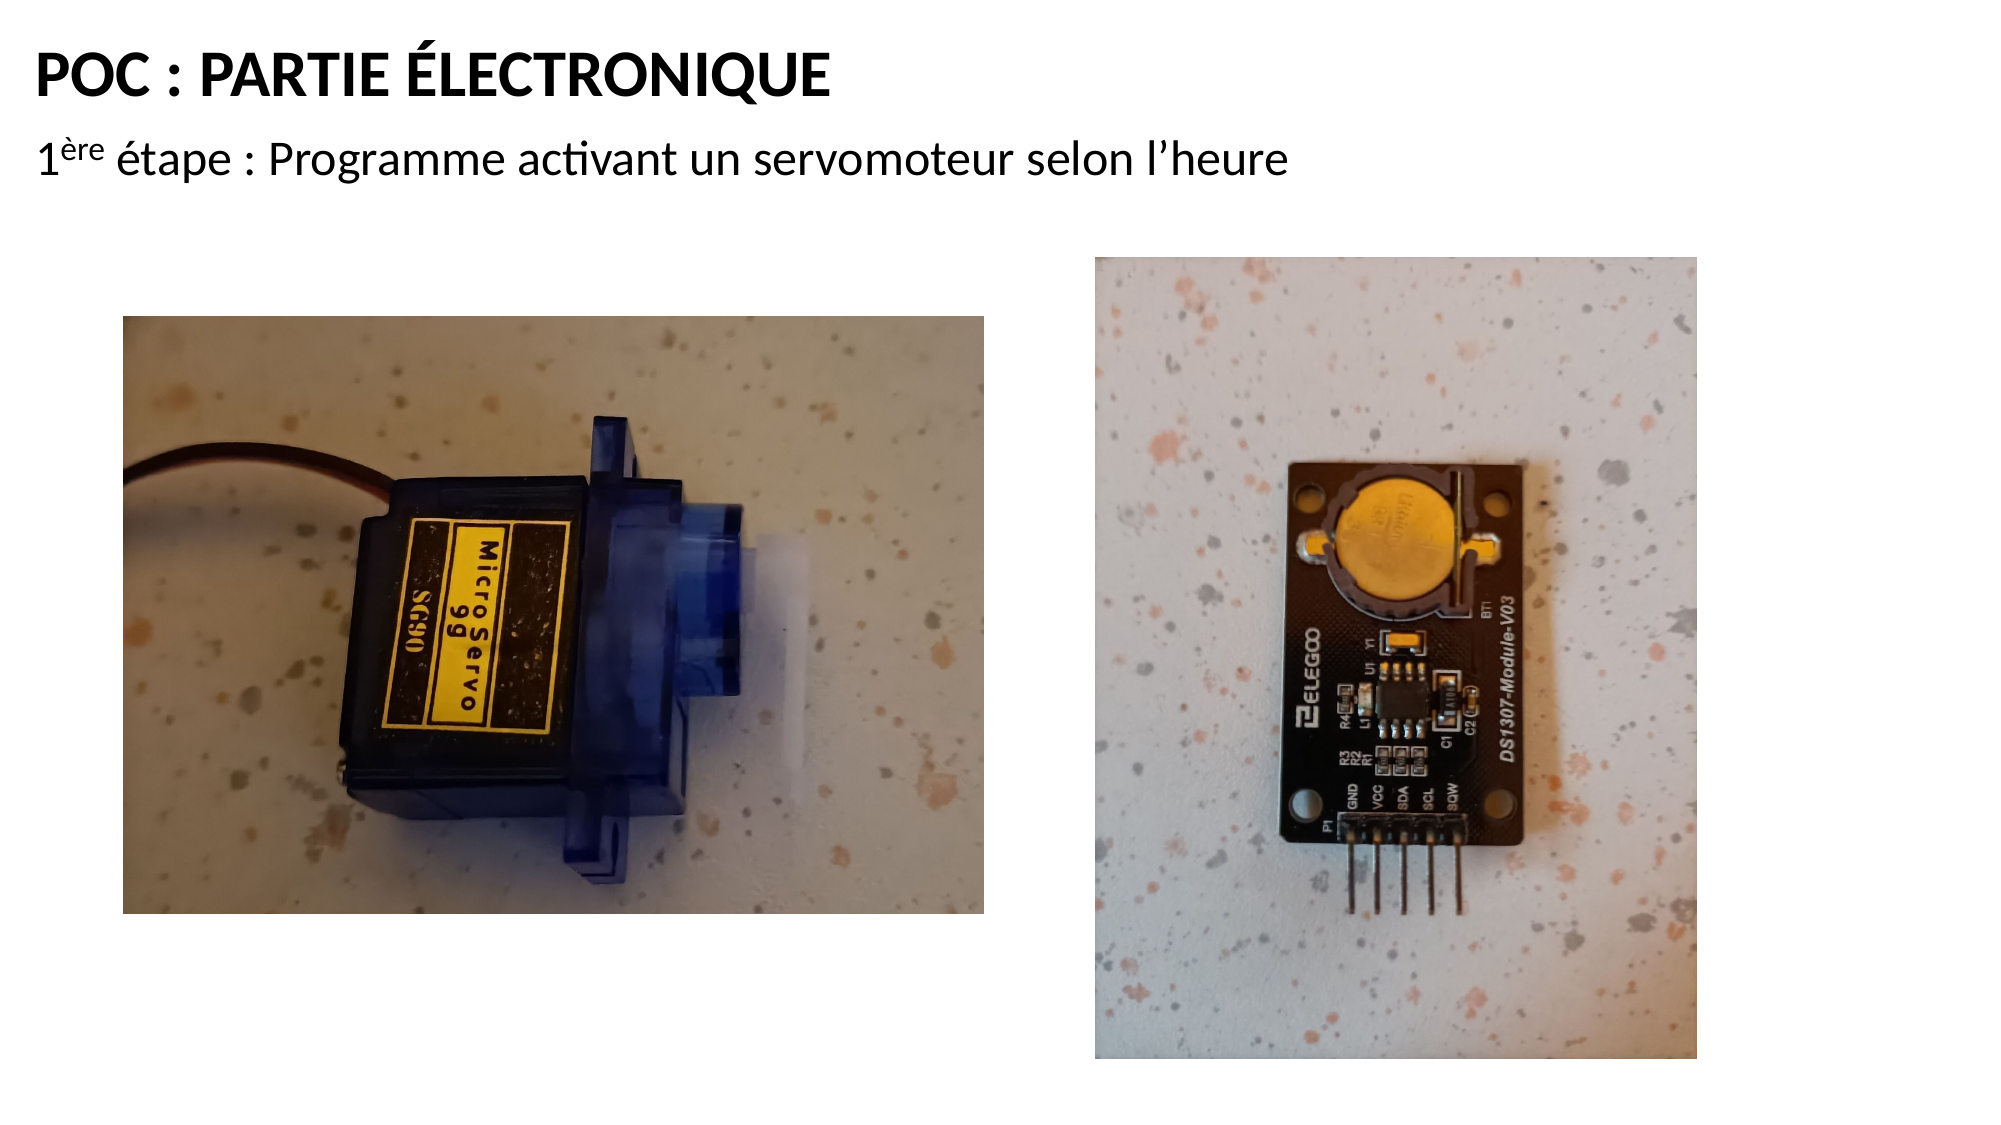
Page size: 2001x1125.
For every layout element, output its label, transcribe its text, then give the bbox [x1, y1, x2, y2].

picture [1095, 257, 1697, 1059]
picture [123, 317, 984, 914]
text_box POC : PARTIE ÉLECTRONIQUE [20, 22, 877, 118]
text_box 1ère étape : Programme activant un servomoteur selon l’heure [20, 118, 1595, 194]
